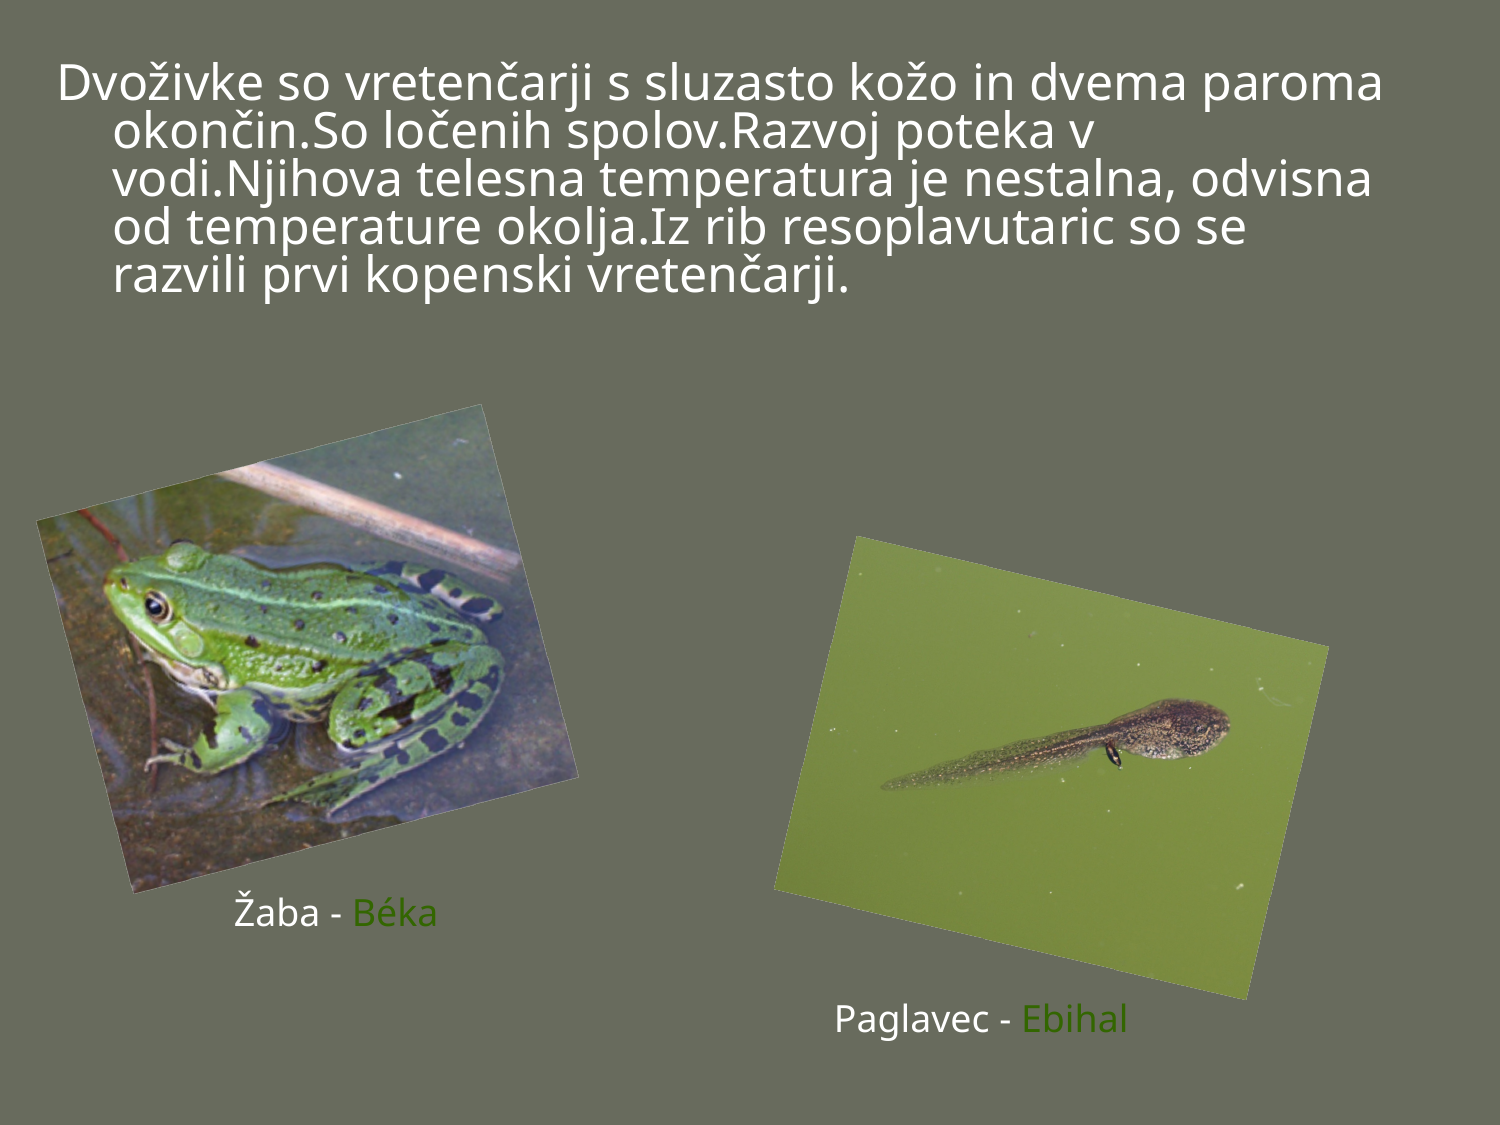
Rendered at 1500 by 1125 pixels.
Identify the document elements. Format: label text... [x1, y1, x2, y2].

text_box Paglavec - Ebihal [819, 987, 1144, 1048]
list Dvoživke so vretenčarji s sluzasto kožo in dvema paroma okončin.So ločenih spolov.Razvoj poteka v vodi.Njihova telesna temperatura je nestalna, odvisna od temperature okolja.Iz rib resoplavutaric so se razvili prvi kopenski vretenčarji. [41, 54, 1412, 362]
text_box Žaba - Béka [219, 881, 454, 942]
picture [773, 535, 1329, 1000]
picture [35, 404, 579, 894]
